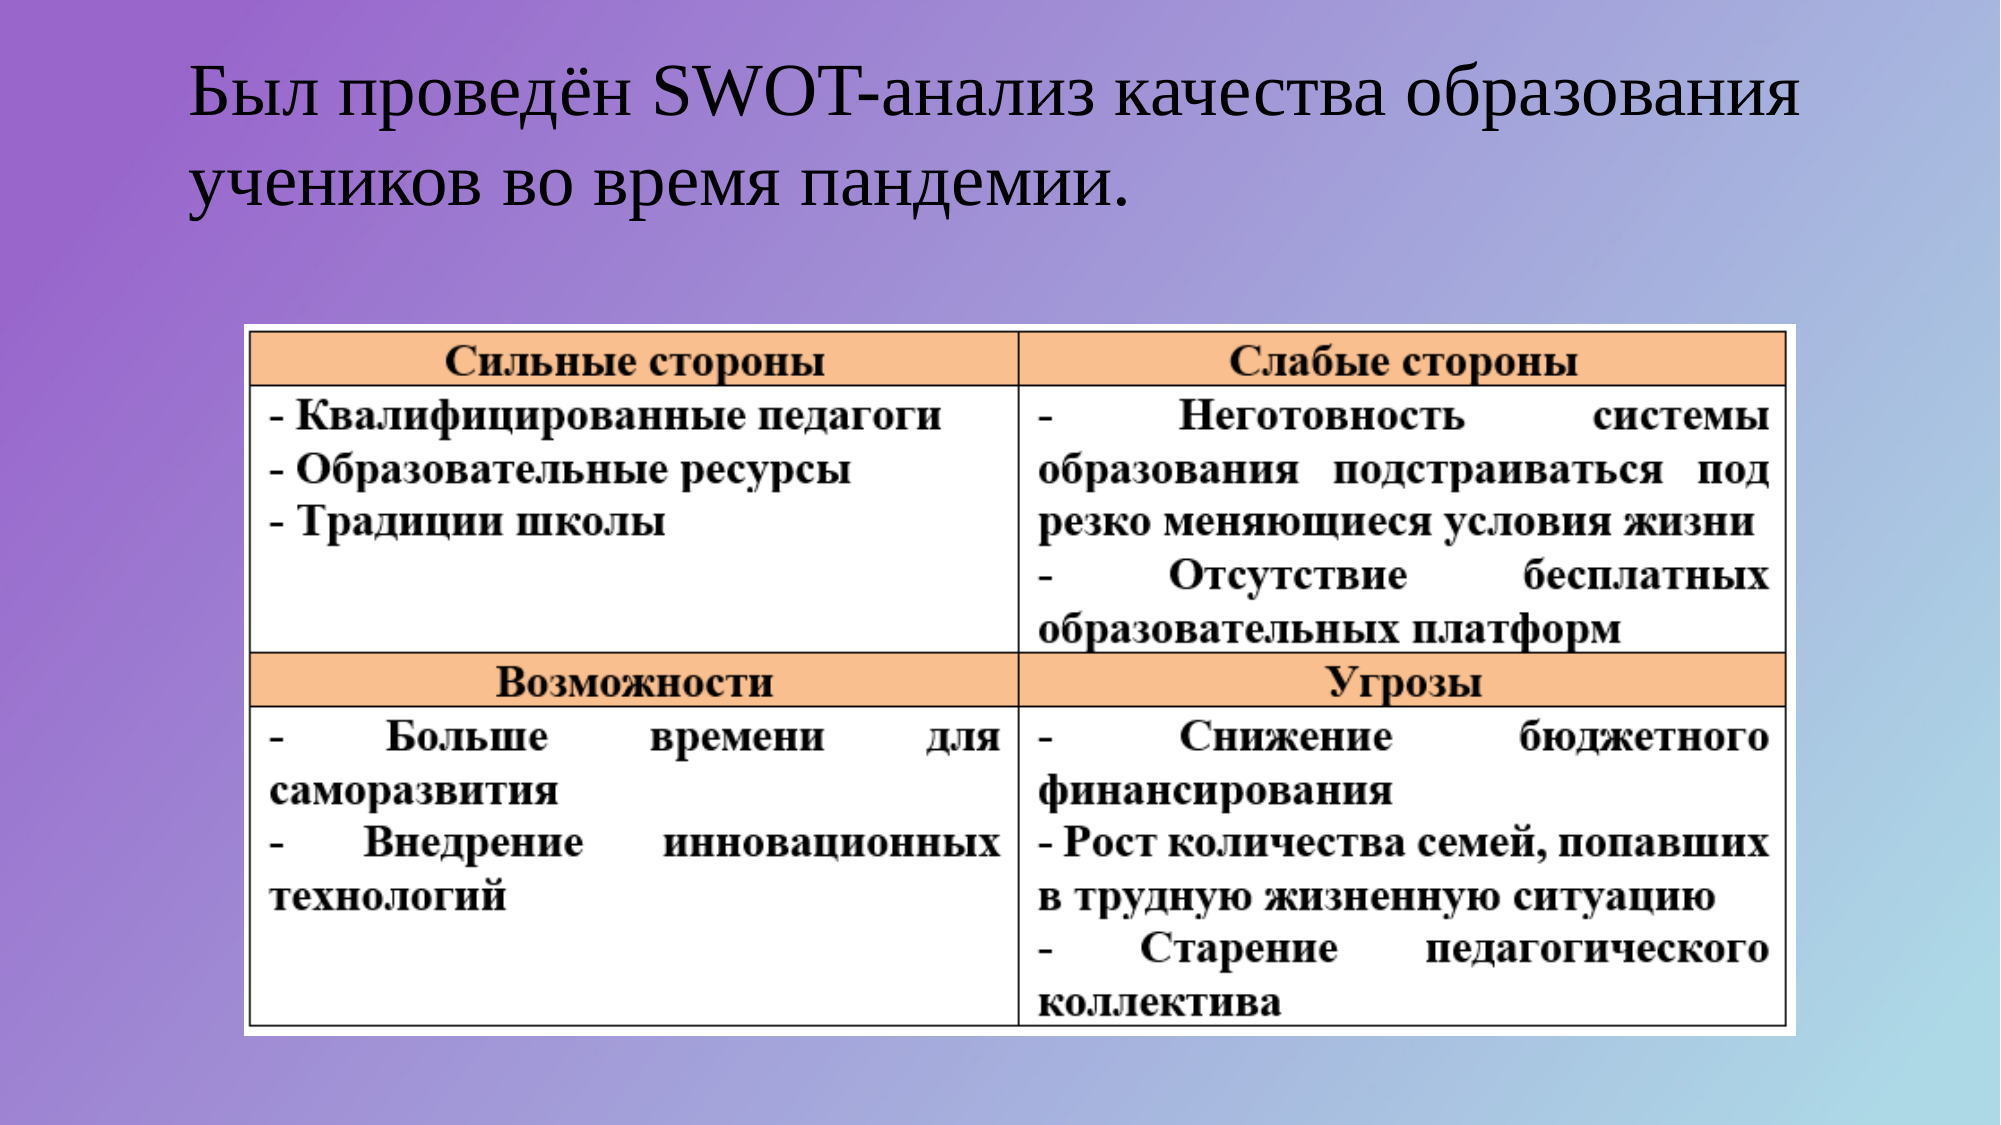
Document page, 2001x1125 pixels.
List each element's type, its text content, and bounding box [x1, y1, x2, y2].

text_box Был проведён SWOT-анализ качества образования учеников во время пандемии. [174, 33, 1869, 229]
picture [0, 0, 2000, 1125]
